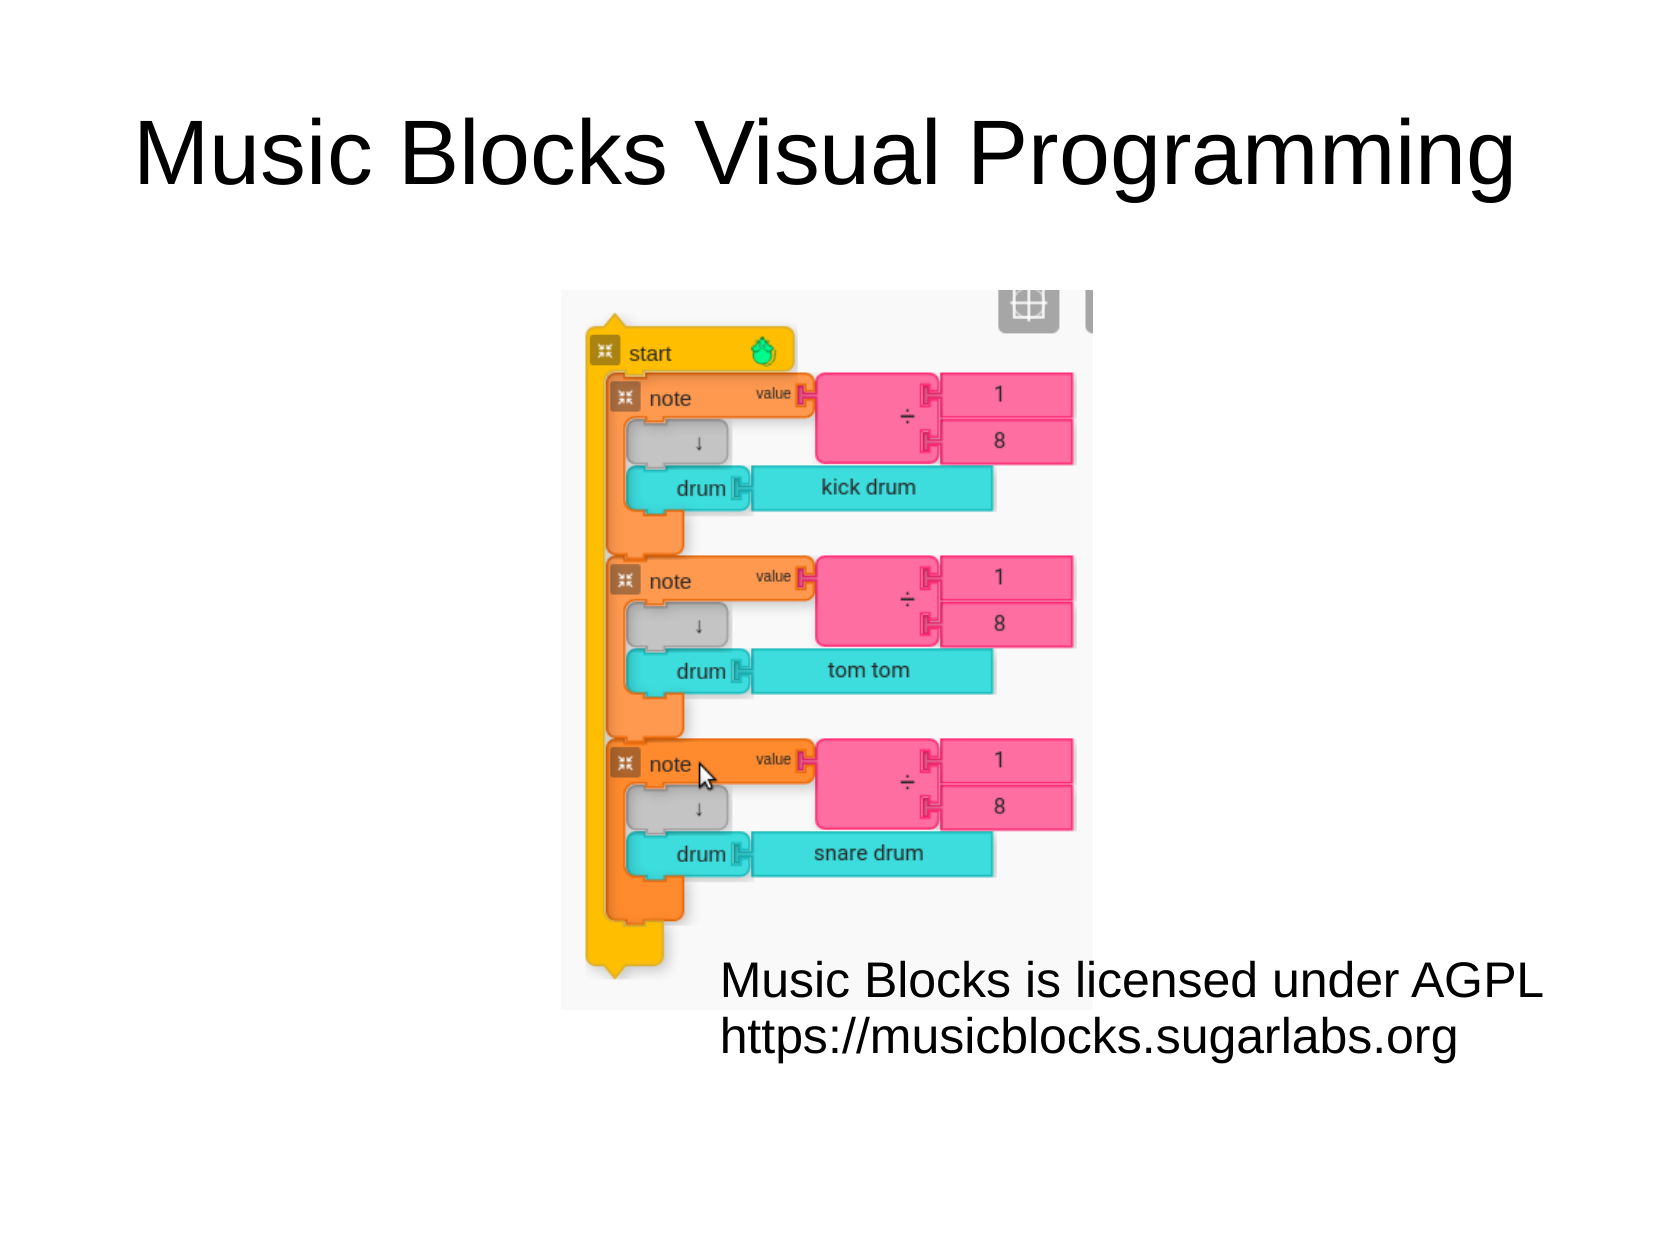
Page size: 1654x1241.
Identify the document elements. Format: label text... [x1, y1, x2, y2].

picture [561, 290, 1093, 1010]
title Music Blocks Visual Programming [82, 49, 1571, 257]
text_box Music Blocks is licensed under AGPL https://musicblocks.sugarlabs.org [705, 945, 1636, 1096]
